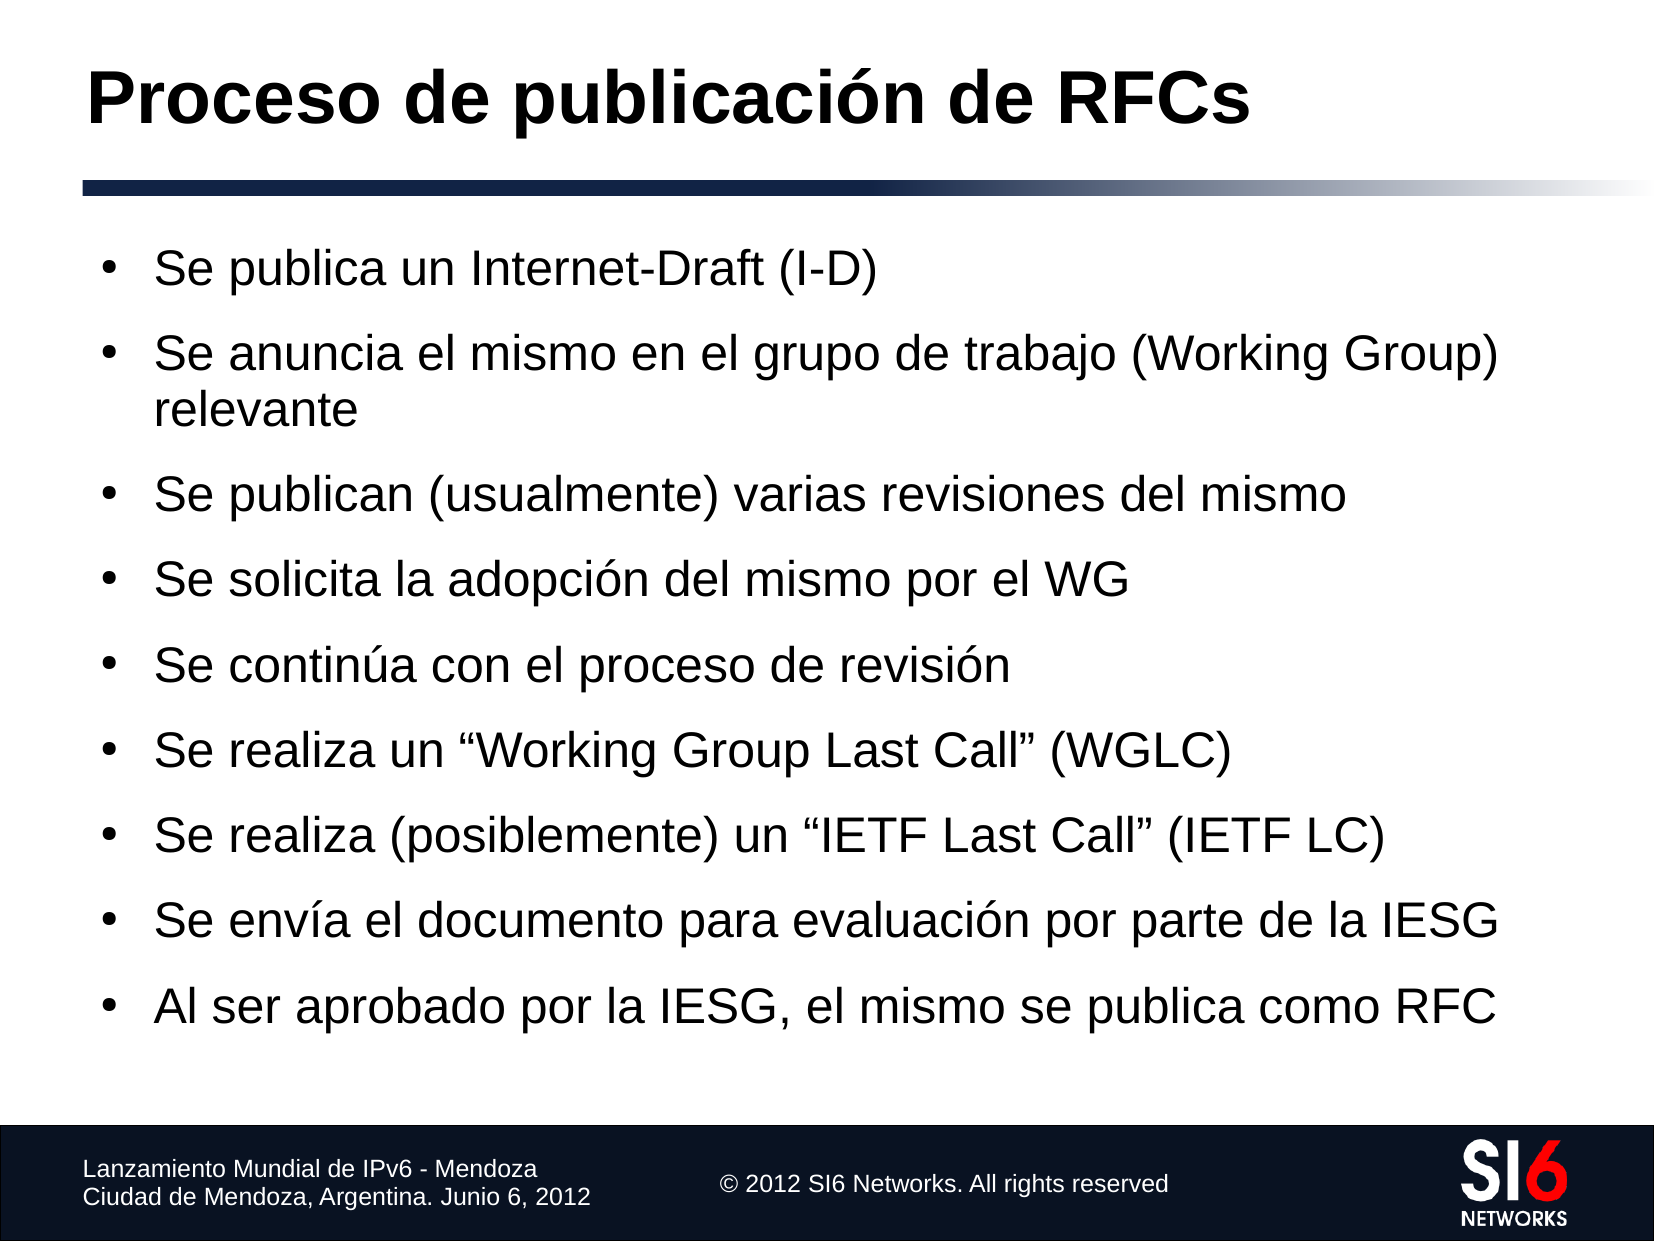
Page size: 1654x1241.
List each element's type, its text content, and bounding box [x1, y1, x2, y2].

list Se publica un Internet-Draft (I-D) Se anuncia el mismo en el grupo de trabajo (Working Group) relevante Se publican (usualmente) varias revisiones del mismo Se solicita la adopción del mismo por el WG Se continúa con el proceso de revisión Se realiza un “Working Group Last Call” (WGLC) Se realiza (posiblemente) un “IETF Last Call” (IETF LC) Se envía el documento para evaluación por parte de la IESG Al ser aprobado por la IESG, el mismo se publica como RFC [82, 240, 1571, 1059]
title Proceso de publicación de RFCs [86, 30, 1576, 166]
picture [1461, 1139, 1567, 1226]
